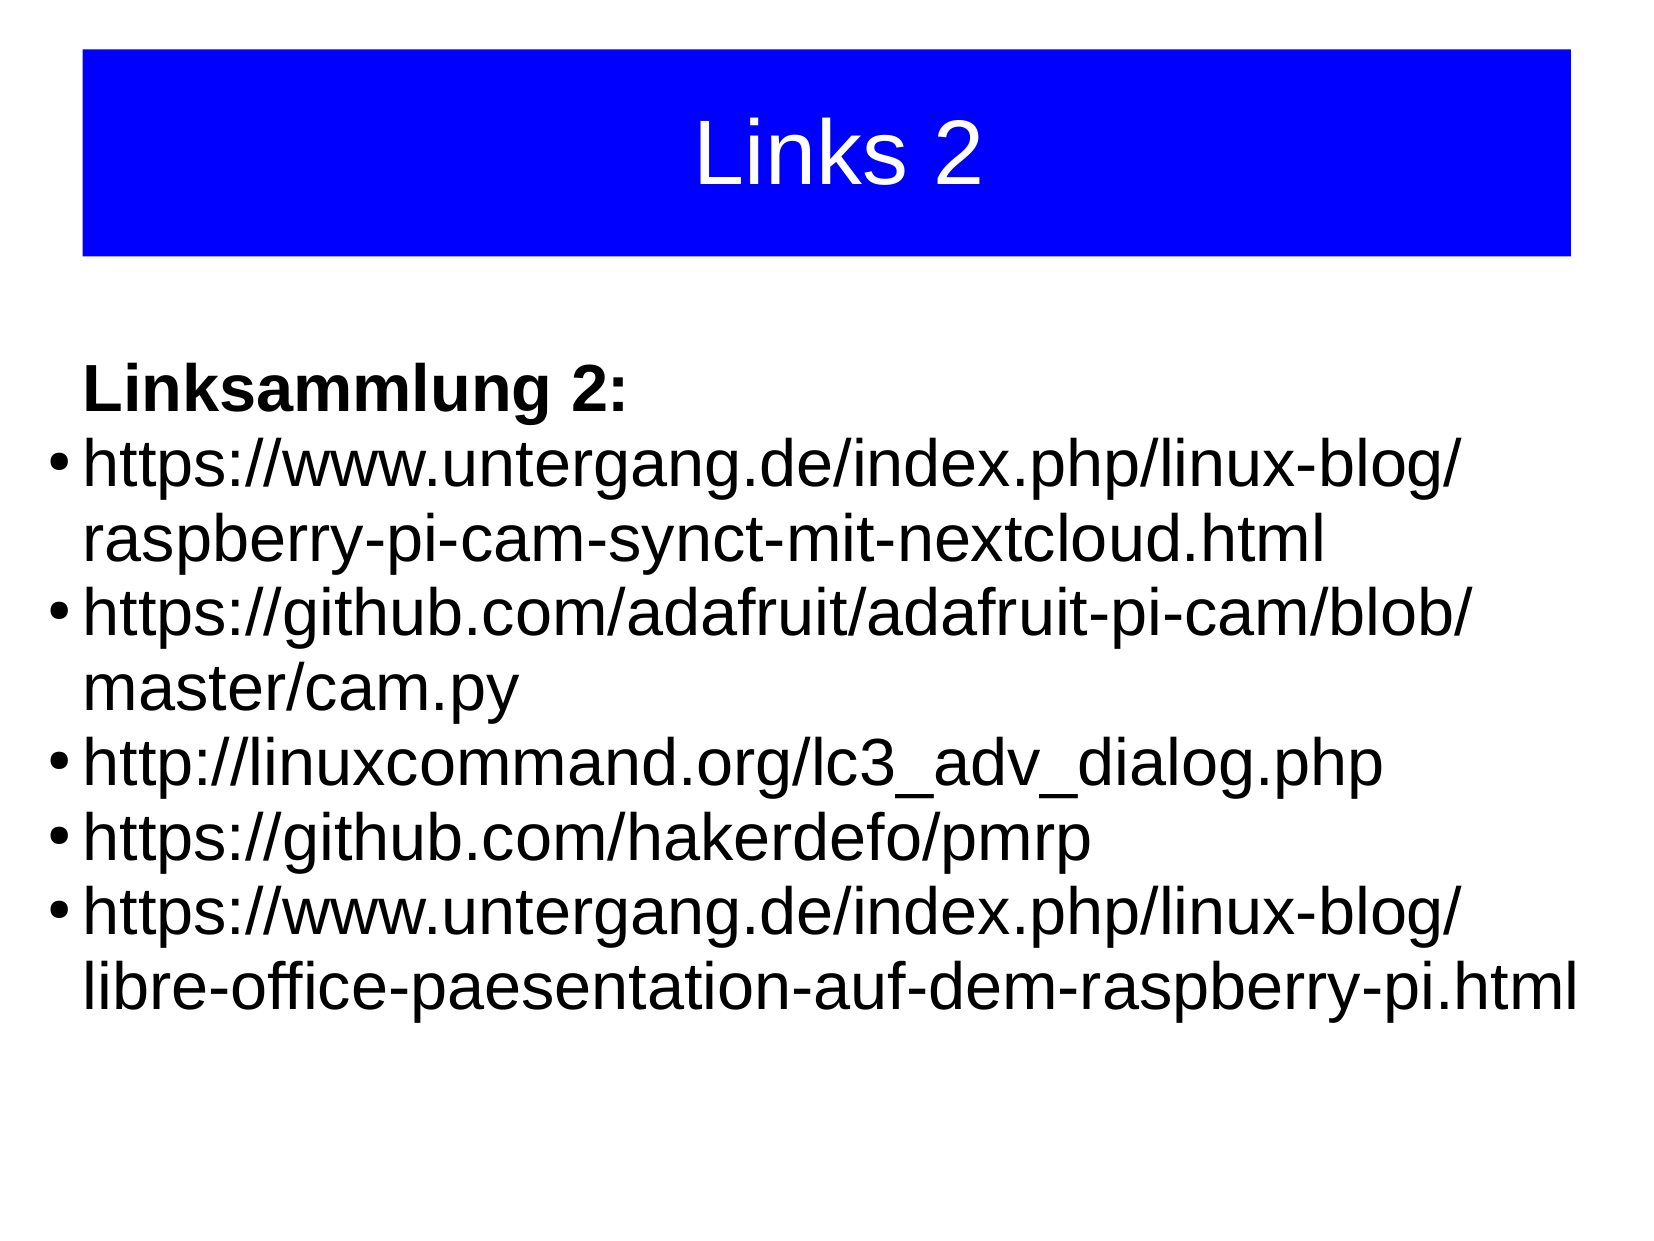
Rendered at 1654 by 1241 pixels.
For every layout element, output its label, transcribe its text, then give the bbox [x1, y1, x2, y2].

subtitle Linksammlung 2: https://www.untergang.de/index.php/linux-blog/raspberry-pi-cam-synct-mit-nextcloud.html https://github.com/adafruit/adafruit-pi-cam/blob/master/cam.py http://linuxcommand.org/lc3_adv_dialog.php https://github.com/hakerdefo/pmrp https://www.untergang.de/index.php/linux-blog/libre-office-paesentation-auf-dem-raspberry-pi.html [47, 295, 1583, 1174]
title Links 2 [82, 49, 1571, 257]
